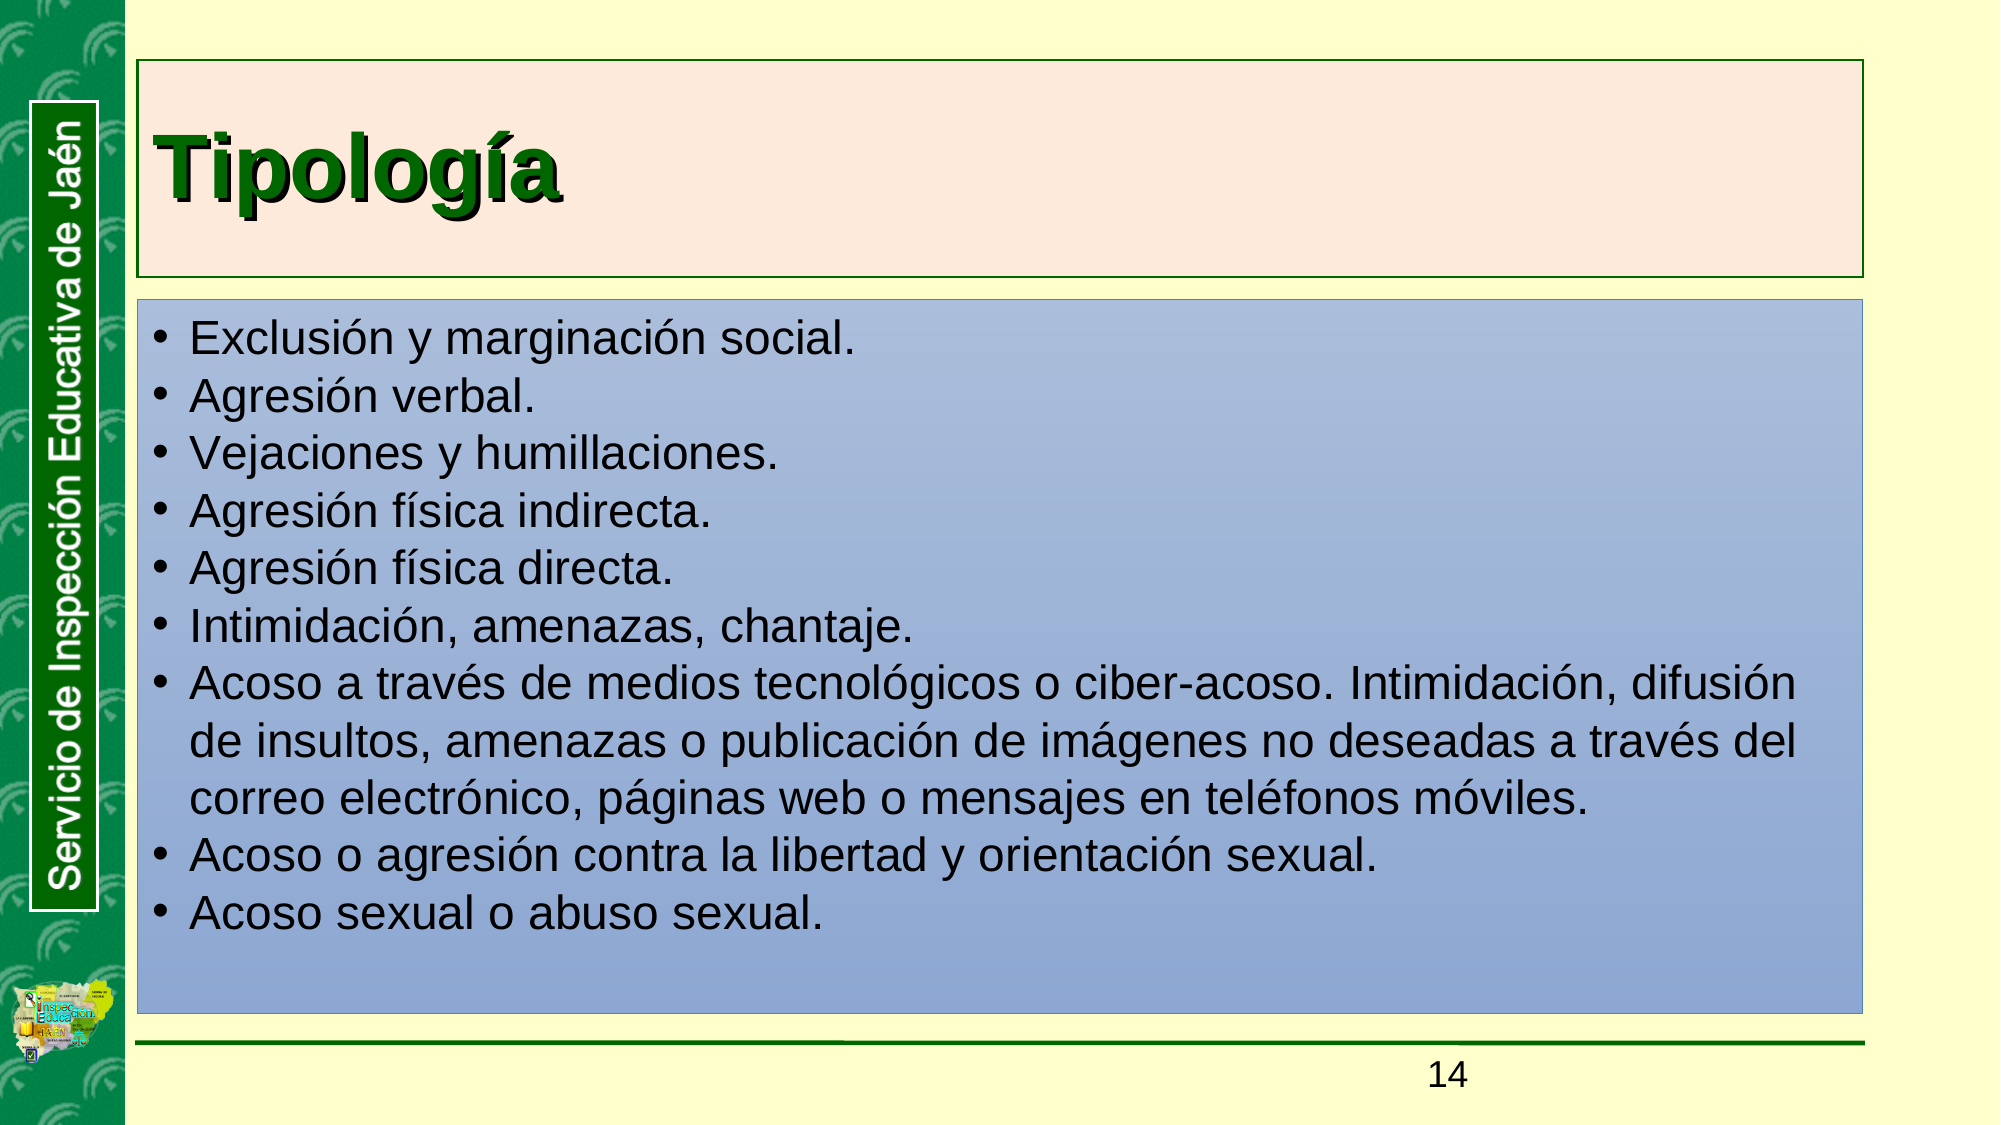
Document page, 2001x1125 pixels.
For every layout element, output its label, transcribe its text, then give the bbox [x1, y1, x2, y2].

text_box <número> [1412, 1042, 1863, 1103]
picture [0, 0, 125, 1125]
text_box Tipología [137, 59, 1863, 278]
text_box Exclusión y marginación social. Agresión verbal. Vejaciones y humillaciones. Agresión física indirecta. Agresión física directa. Intimidación, amenazas, chantaje. Acoso a través de medios tecnológicos o ciber-acoso. Intimidación, difusión de insultos, amenazas o publicación de imágenes no deseadas a través del correo electrónico, páginas web o mensajes en teléfonos móviles. Acoso o agresión contra la libertad y orientación sexual. Acoso sexual o abuso sexual. [137, 299, 1863, 1014]
